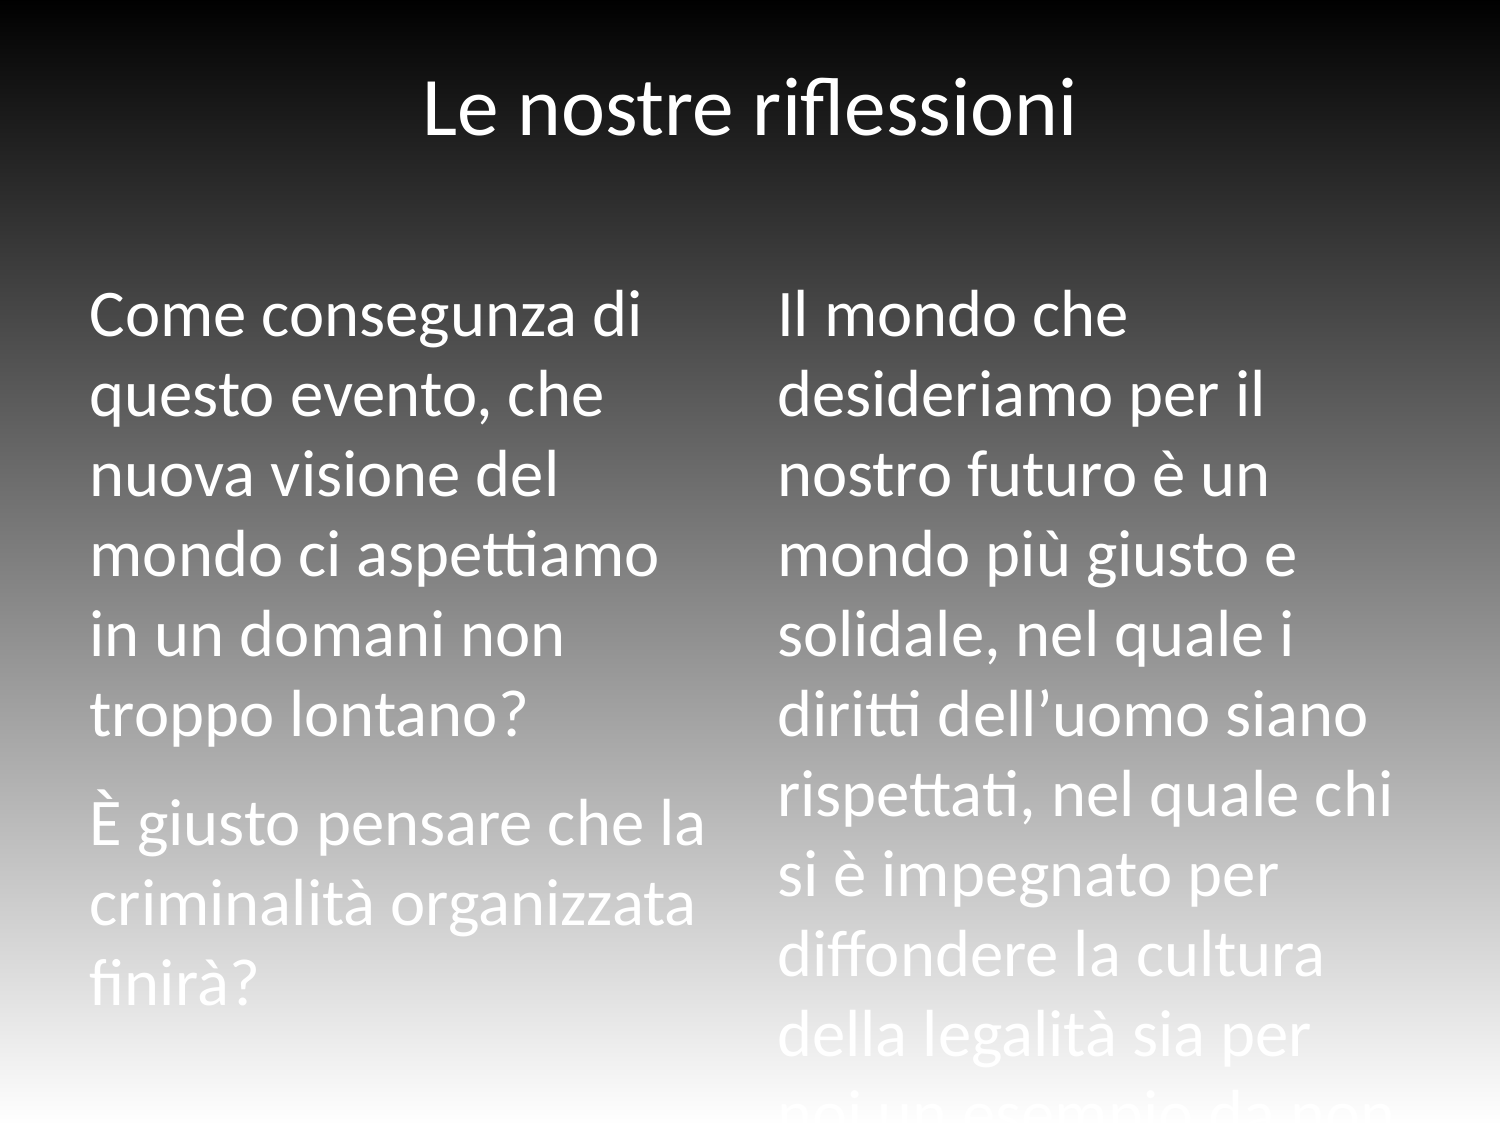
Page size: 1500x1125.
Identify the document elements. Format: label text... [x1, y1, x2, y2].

title Le nostre riflessioni [75, 45, 1425, 233]
list Il mondo che desideriamo per il nostro futuro è un mondo più giusto e solidale, nel quale i diritti dell’uomo siano rispettati, nel quale chi si è impegnato per diffondere la cultura della legalità sia per noi un esempio da non dimenticare e da imitare nella vita di tutti i giorni. [762, 262, 1425, 1005]
list Come consegunza di questo evento, che nuova visione del mondo ci aspettiamo in un domani non troppo lontano? È giusto pensare che la criminalità organizzata finirà? [75, 262, 738, 1005]
